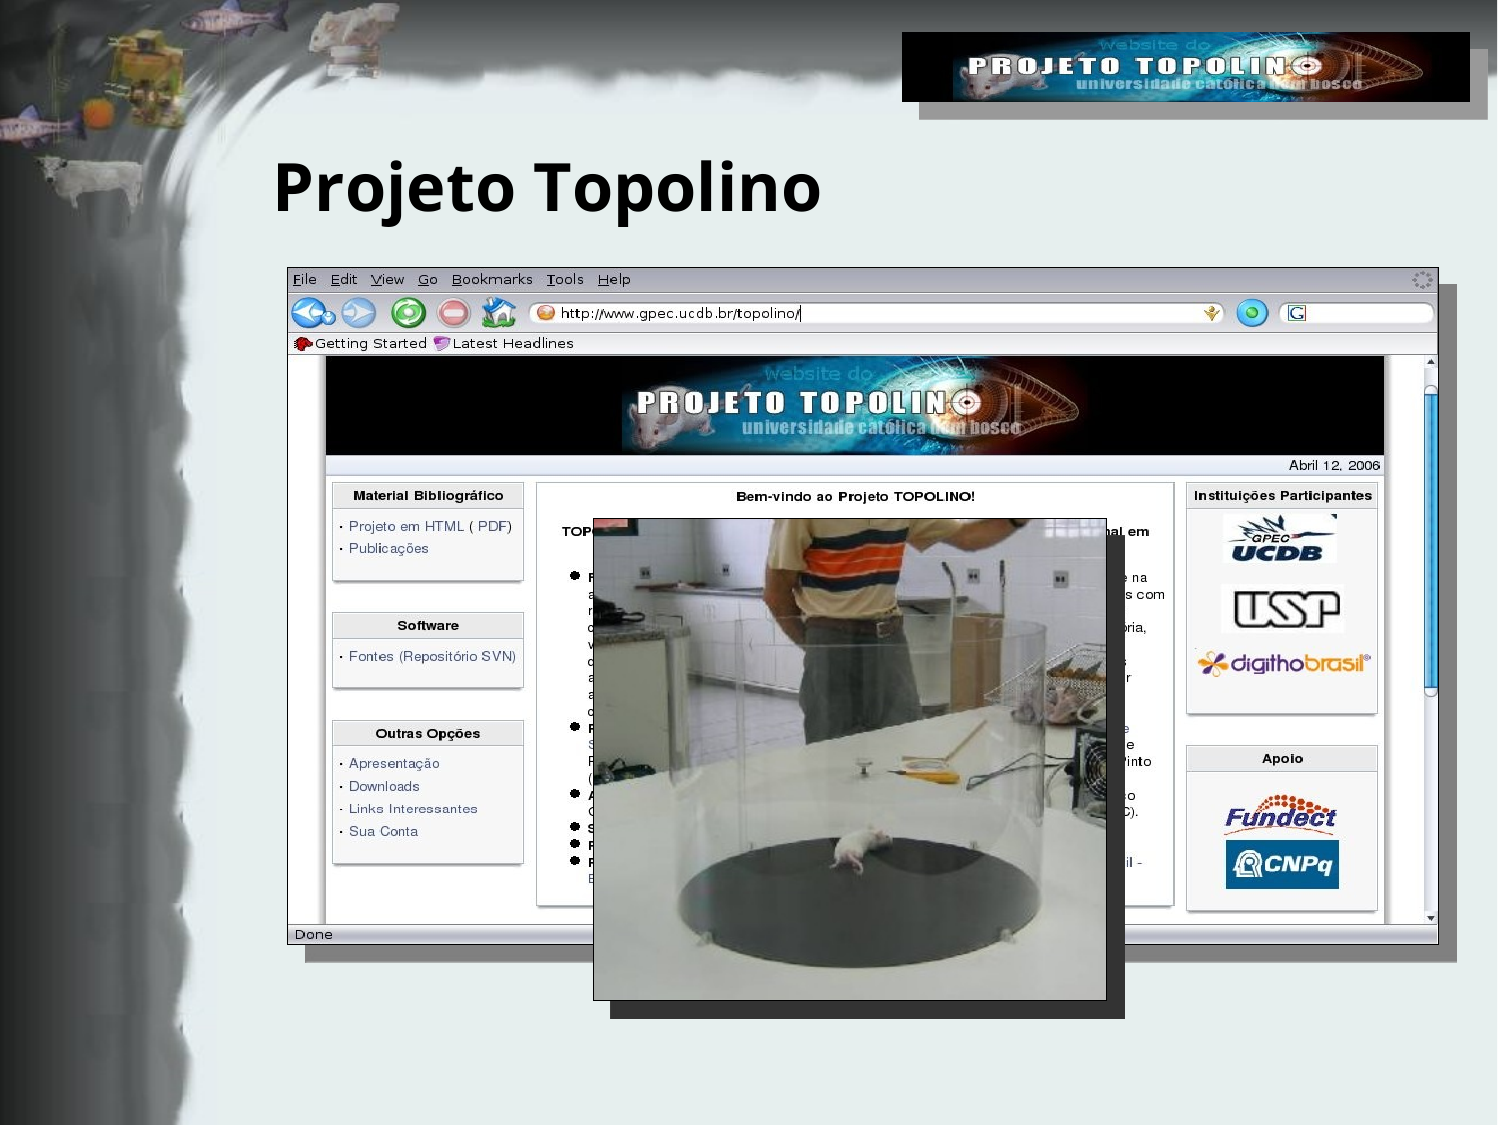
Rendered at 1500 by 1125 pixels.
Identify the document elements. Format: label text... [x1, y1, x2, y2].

picture [0, 0, 1498, 1125]
title Projeto Topolino [258, 91, 1500, 279]
